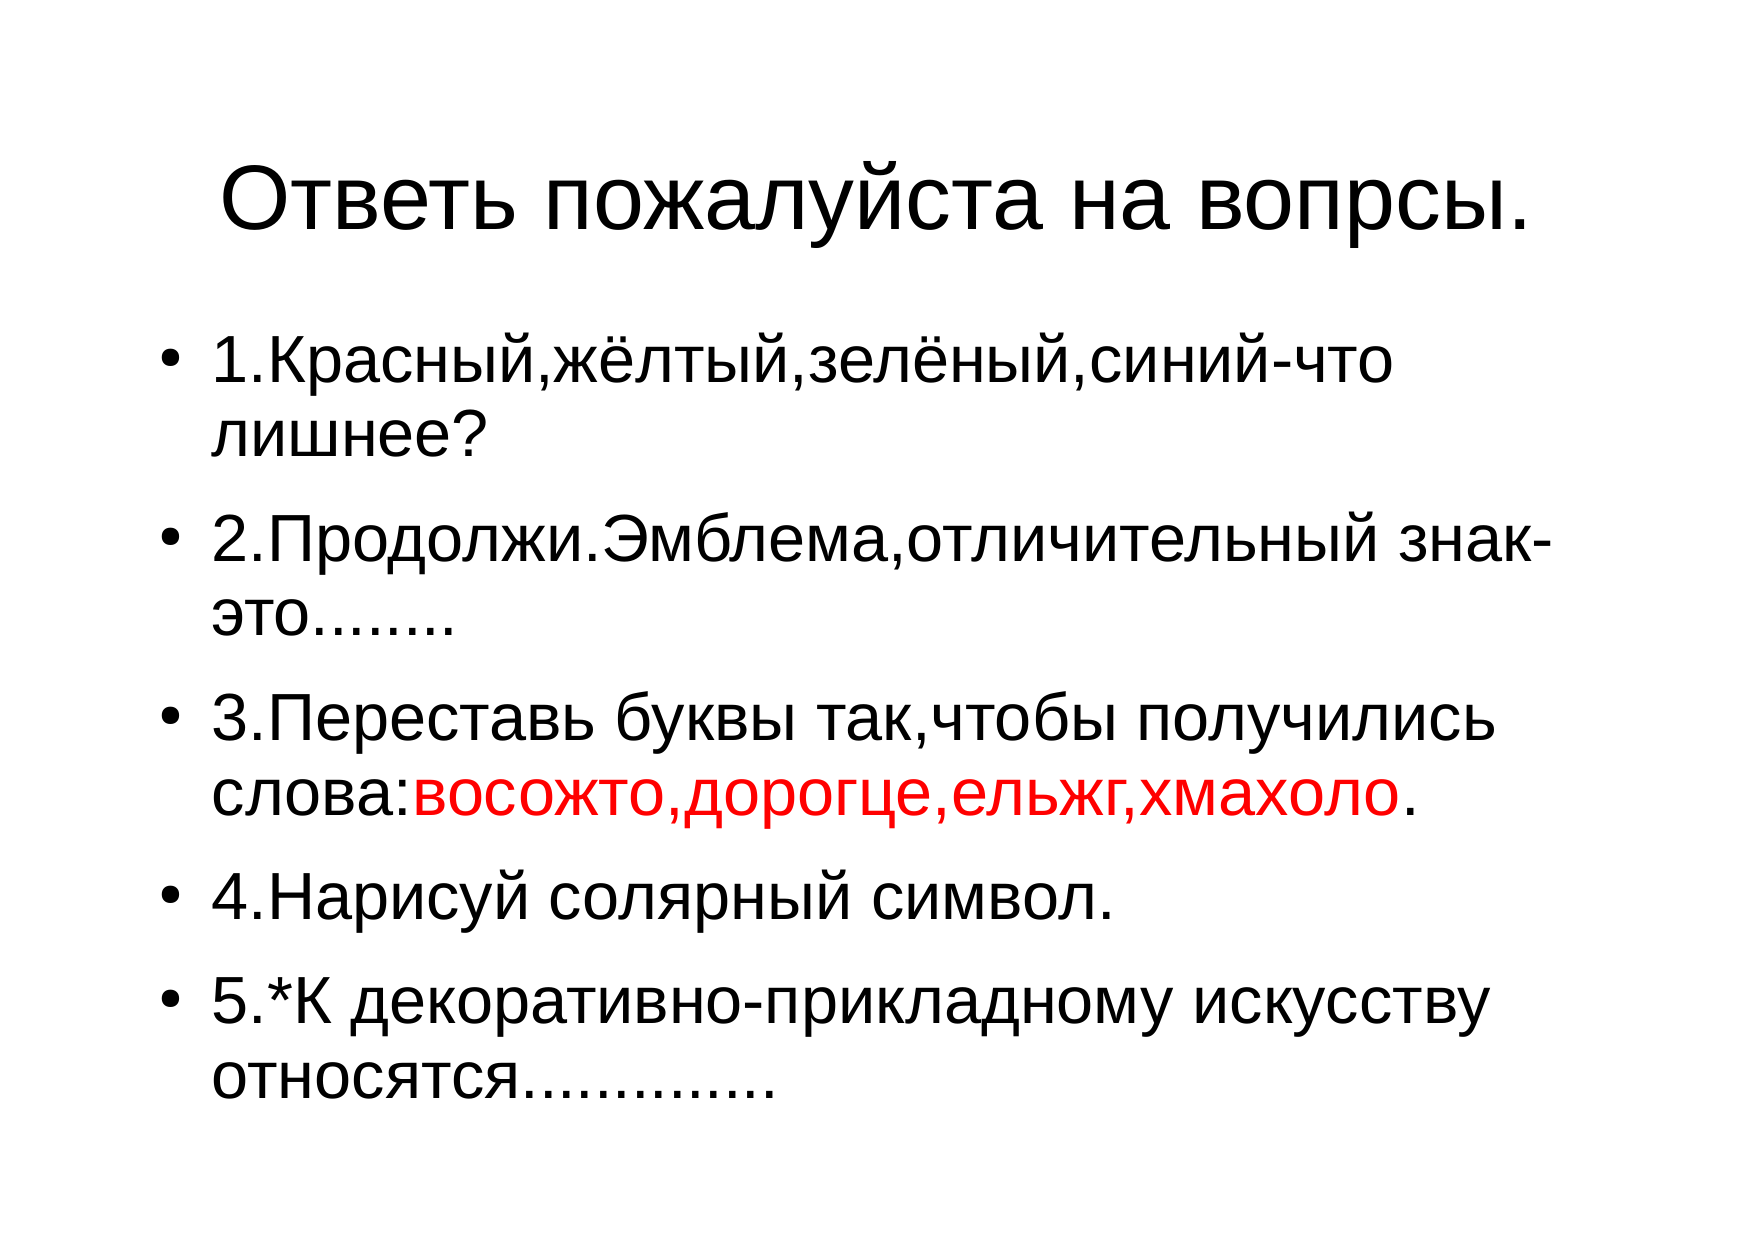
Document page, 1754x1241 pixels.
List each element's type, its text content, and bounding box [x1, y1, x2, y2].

title Ответь пожалуйста на вопрсы. [140, 103, 1614, 292]
list 1.Красный,жёлтый,зелёный,синий-что лишнее? 2.Продолжи.Эмблема,отличительный знак-это........ 3.Переставь буквы так,чтобы получились слова:восожто,дорогце,ельжг,хмахоло. 4.Нарисуй солярный символ. 5.*К декоративно-прикладному искусству относятся.............. [140, 321, 1614, 1048]
